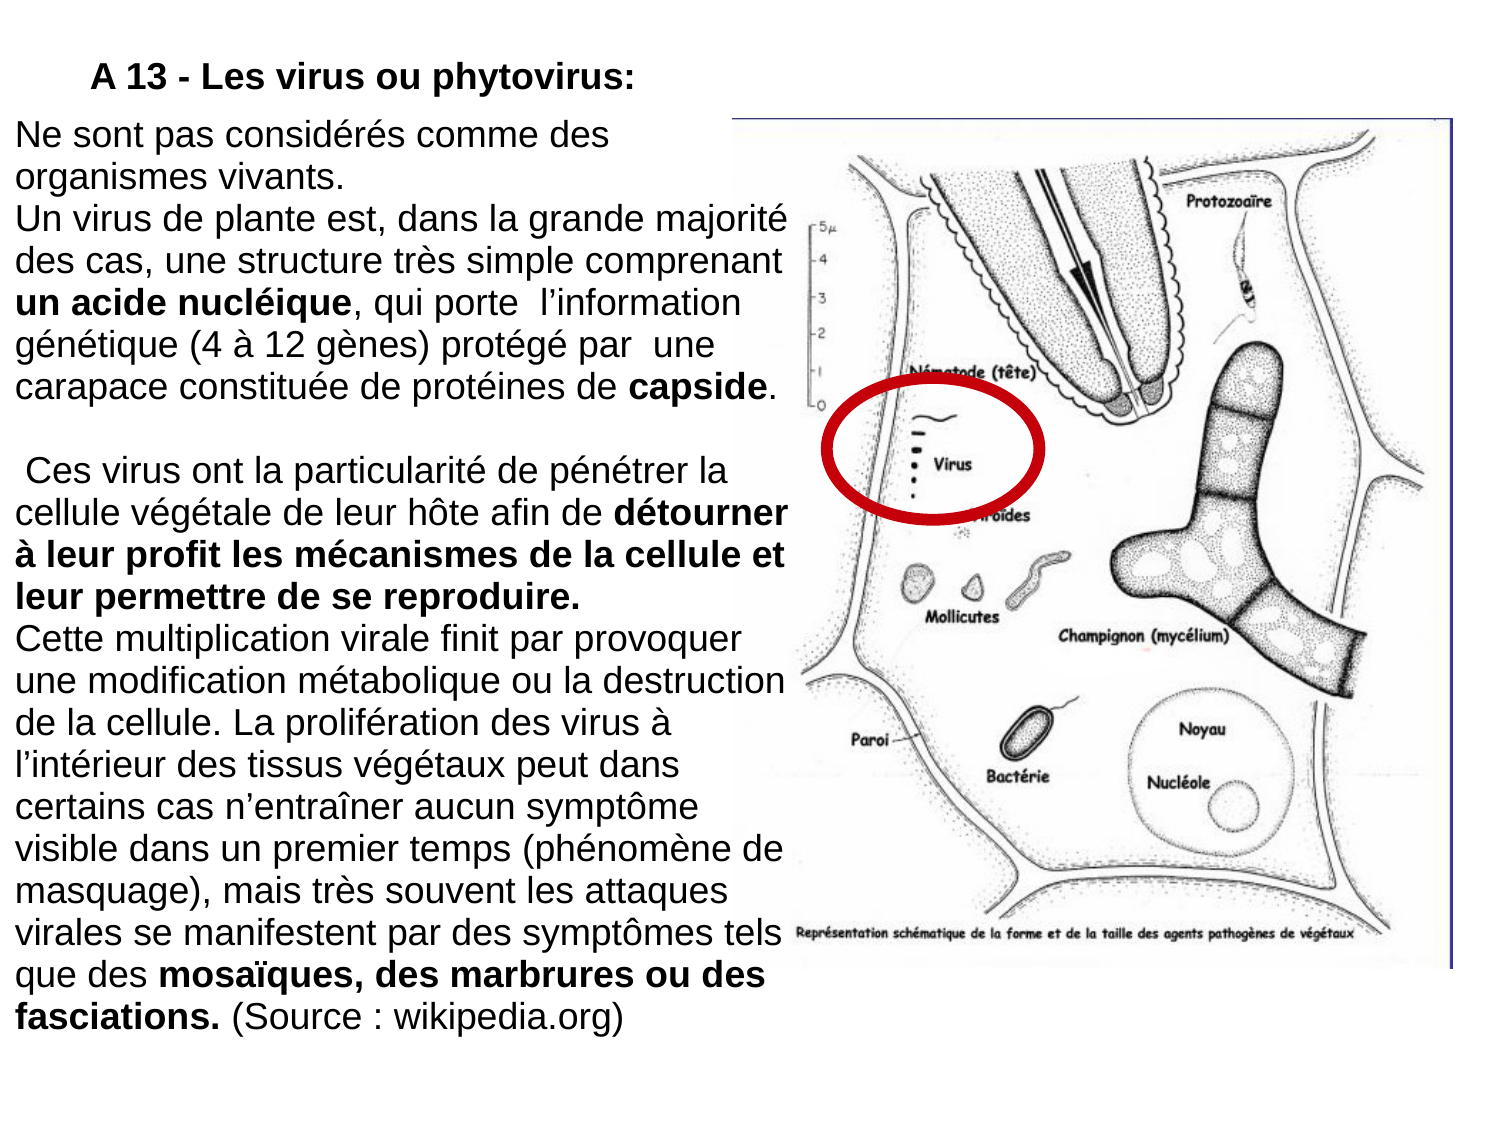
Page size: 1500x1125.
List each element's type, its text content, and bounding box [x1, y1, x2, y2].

picture [815, 118, 1453, 969]
text_box Ne sont pas considérés comme des organismes vivants. Un virus de plante est, dans la grande majorité des cas, une structure très simple comprenant un acide nucléique, qui porte l’information génétique (4 à 12 gènes) protégé par une carapace constituée de protéines de capside. Ces virus ont la particularité de pénétrer la cellule végétale de leur hôte afin de détourner à leur profit les mécanismes de la cellule et leur permettre de se reproduire. Cette multiplication virale finit par provoquer une modification métabolique ou la destruction de la cellule. La prolifération des virus à l’intérieur des tissus végétaux peut dans certains cas n’entraîner aucun symptôme visible dans un premier temps (phénomène de masquage), mais très souvent les attaques virales se manifestent par des symptômes tels que des mosaïques, des marbrures ou des fasciations. (Source : wikipedia.org) [0, 106, 815, 1097]
text_box A 13 - Les virus ou phytovirus: [75, 48, 1327, 118]
